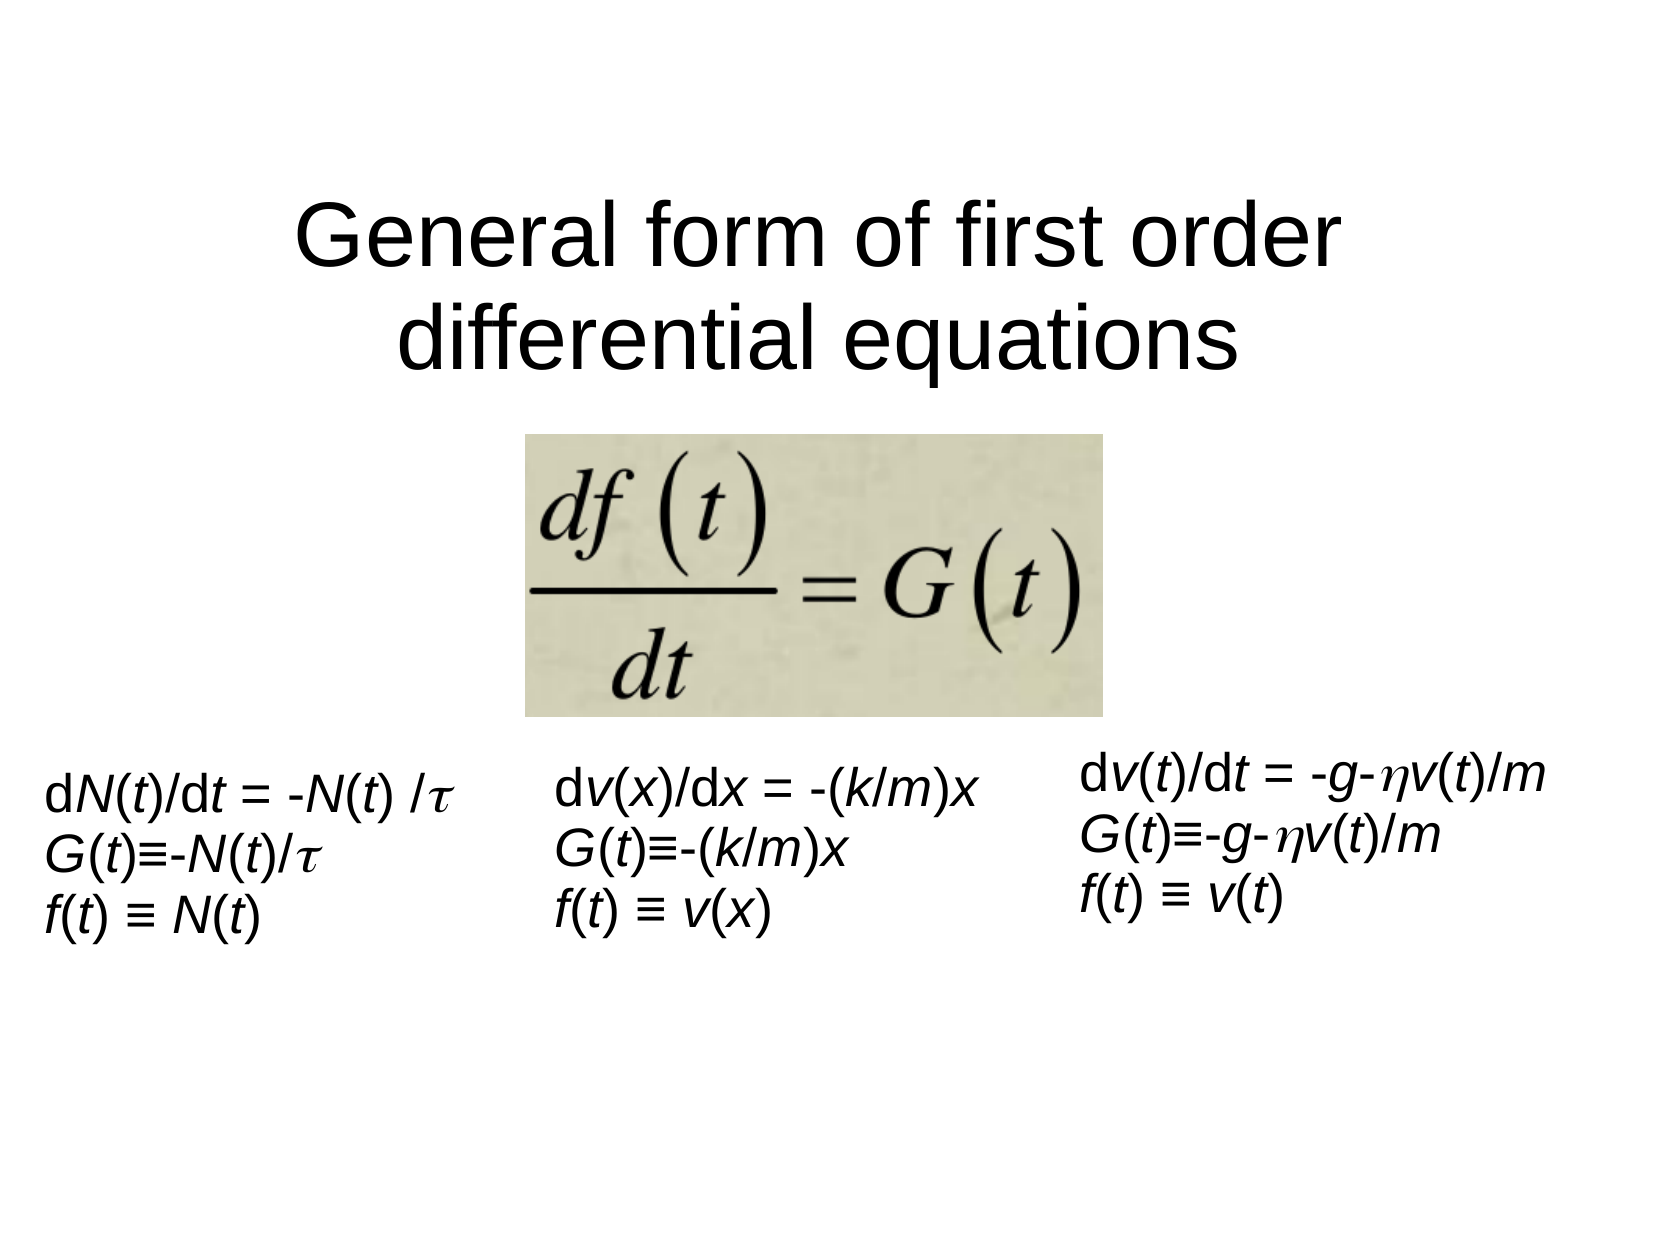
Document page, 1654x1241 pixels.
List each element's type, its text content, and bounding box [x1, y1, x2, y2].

picture [525, 434, 1103, 717]
text_box dv(t)/dt = -g-hv(t)/m G(t)≡-g-hv(t)/m f(t) ≡ v(t) [1065, 735, 1651, 1222]
text_box dv(x)/dx = -(k/m)x G(t)≡-(k/m)x f(t) ≡ v(x) [540, 750, 1065, 1051]
text_box dN(t)/dt = -N(t) / G(t)≡-N(t)/ f(t) ≡ N(t) [30, 755, 556, 1056]
title General form of first order differential equations [75, 182, 1564, 391]
